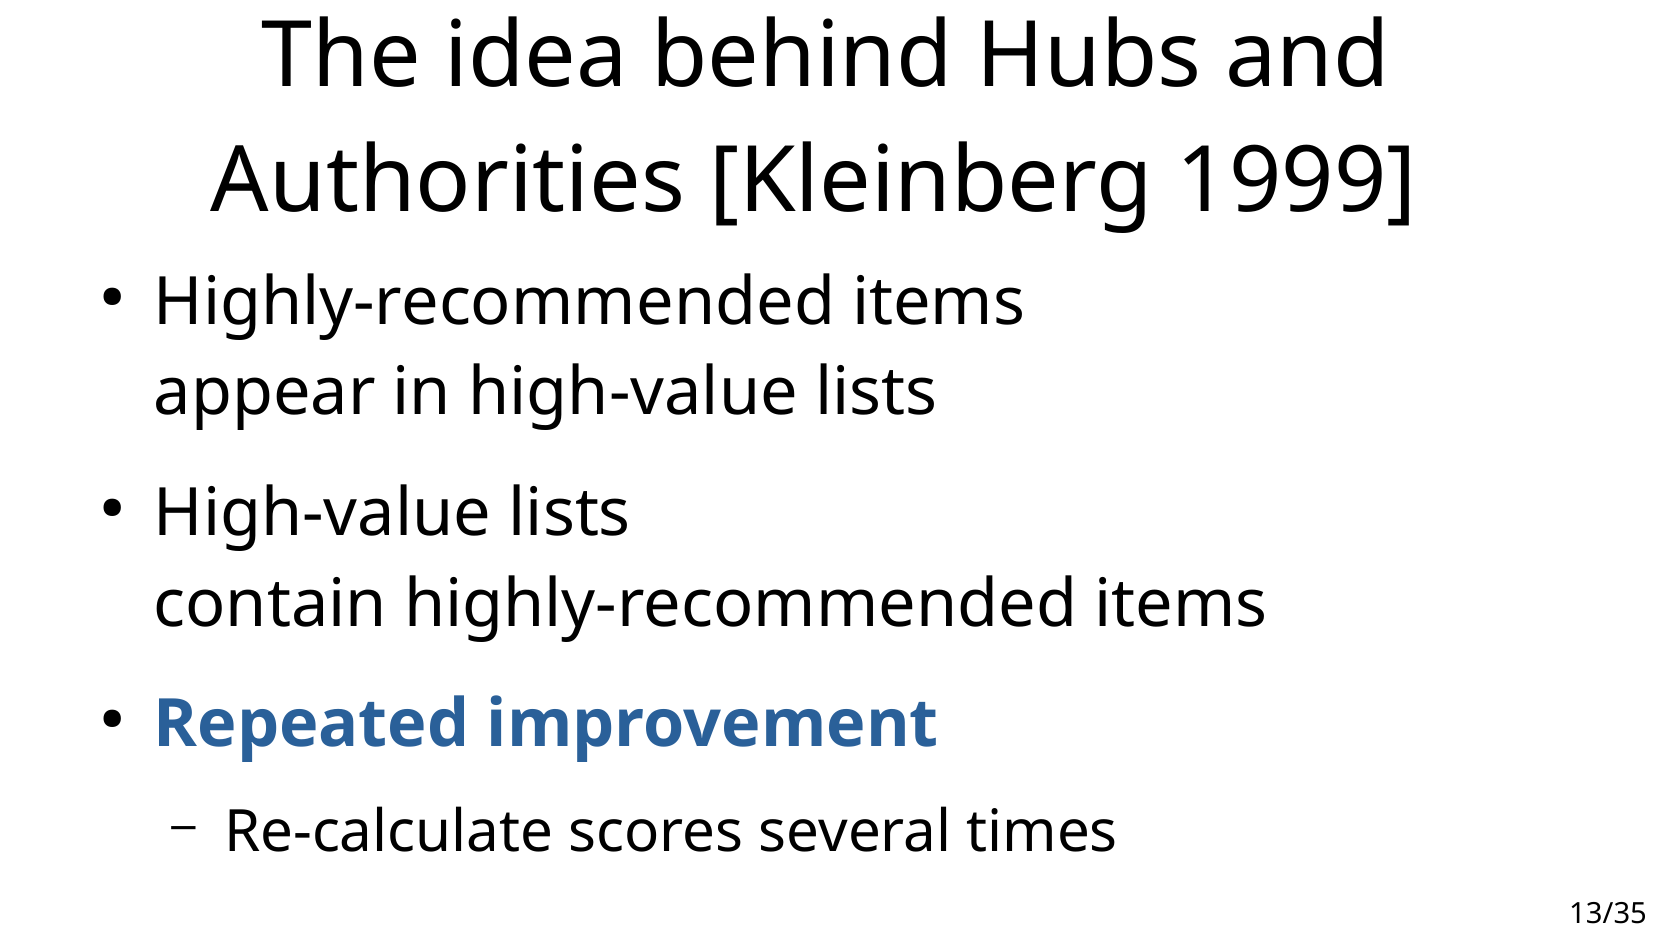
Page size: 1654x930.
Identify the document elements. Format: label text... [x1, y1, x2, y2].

list Highly-recommended items appear in high-value lists High-value lists contain highly-recommended items Repeated improvement Re-calculate scores several times [82, 252, 1571, 871]
title The idea behind Hubs and Authorities [Kleinberg 1999] [82, 0, 1571, 243]
